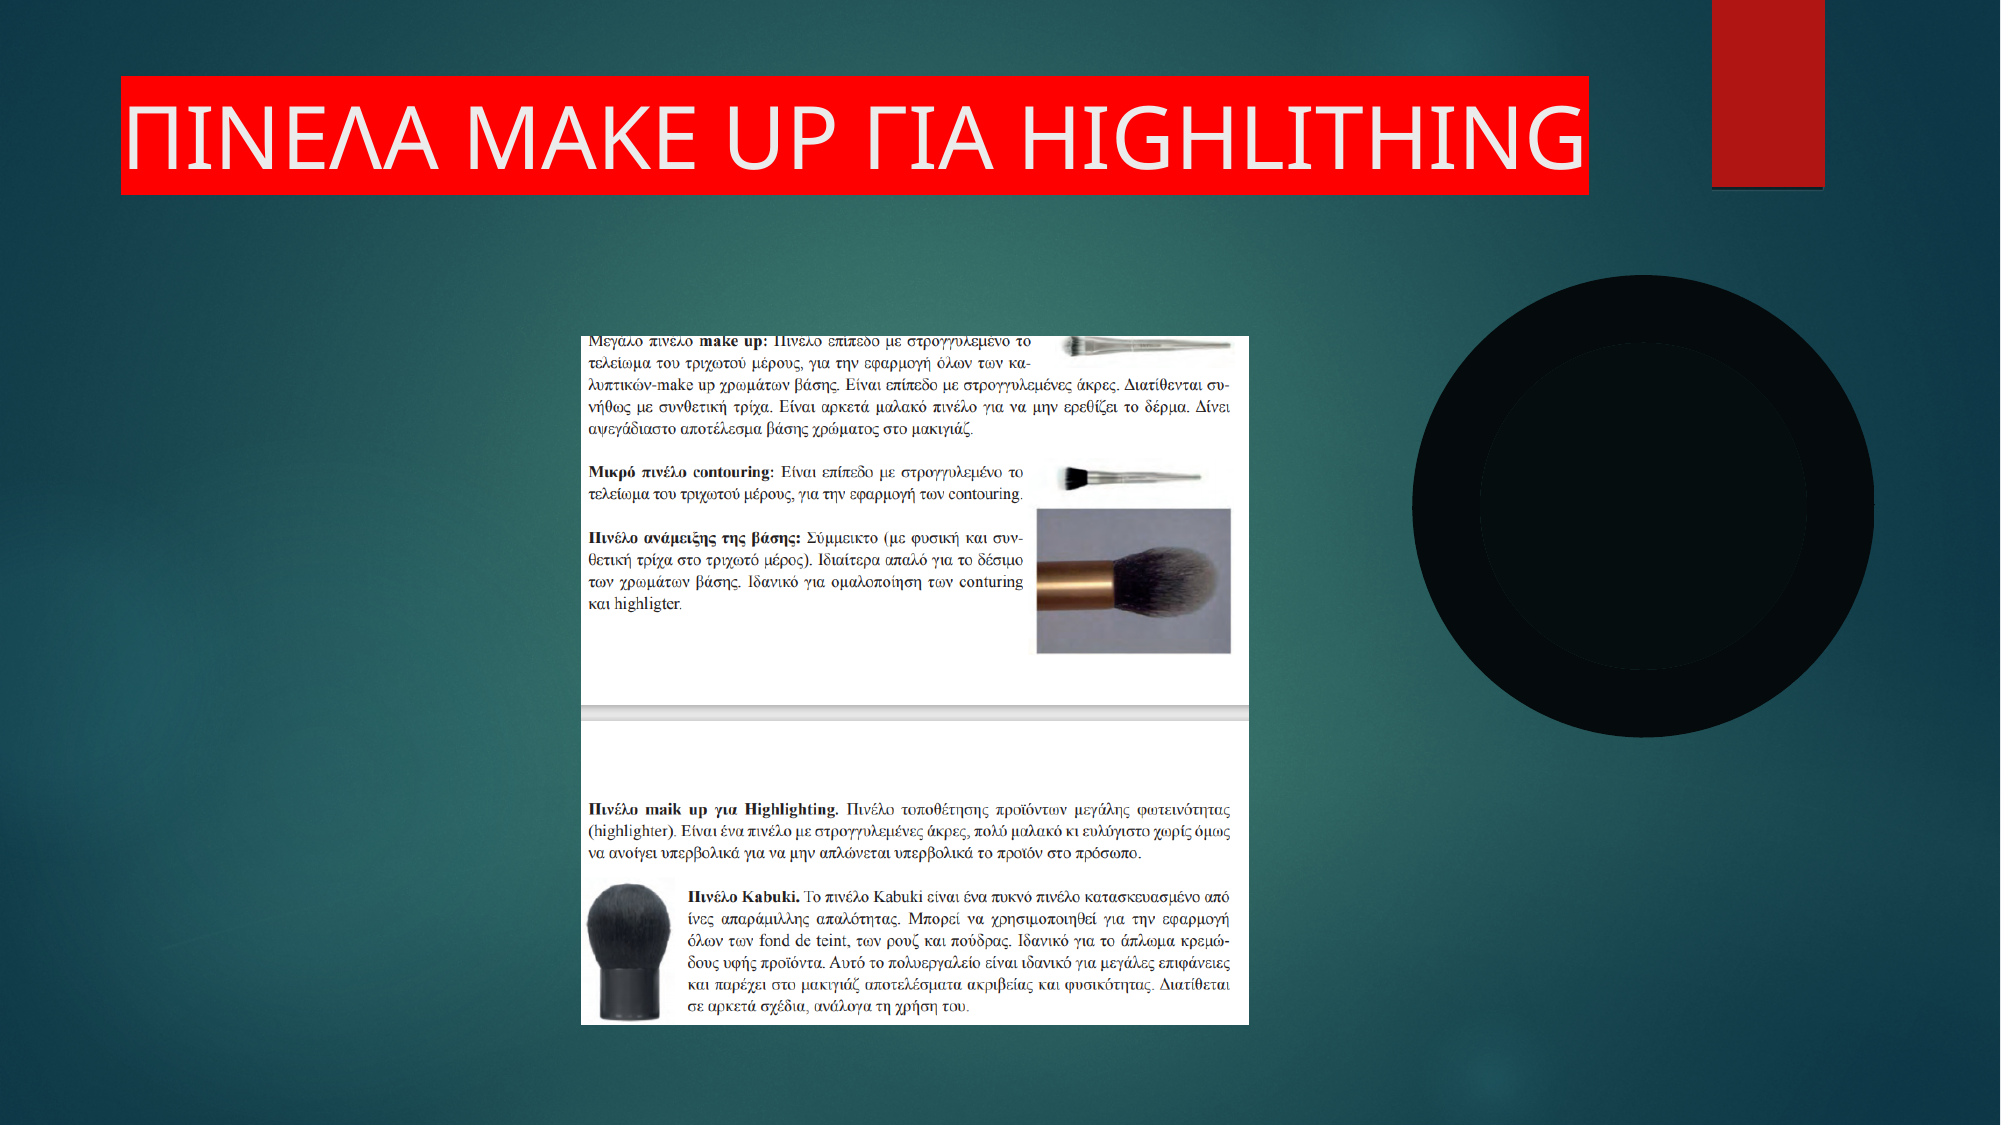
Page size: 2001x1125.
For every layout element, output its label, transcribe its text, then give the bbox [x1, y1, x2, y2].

title ΠΙΝΕΛΑ MAKE UP ΓΙΑ HIGHLITHING [106, 74, 1649, 305]
picture [581, 336, 1249, 1026]
